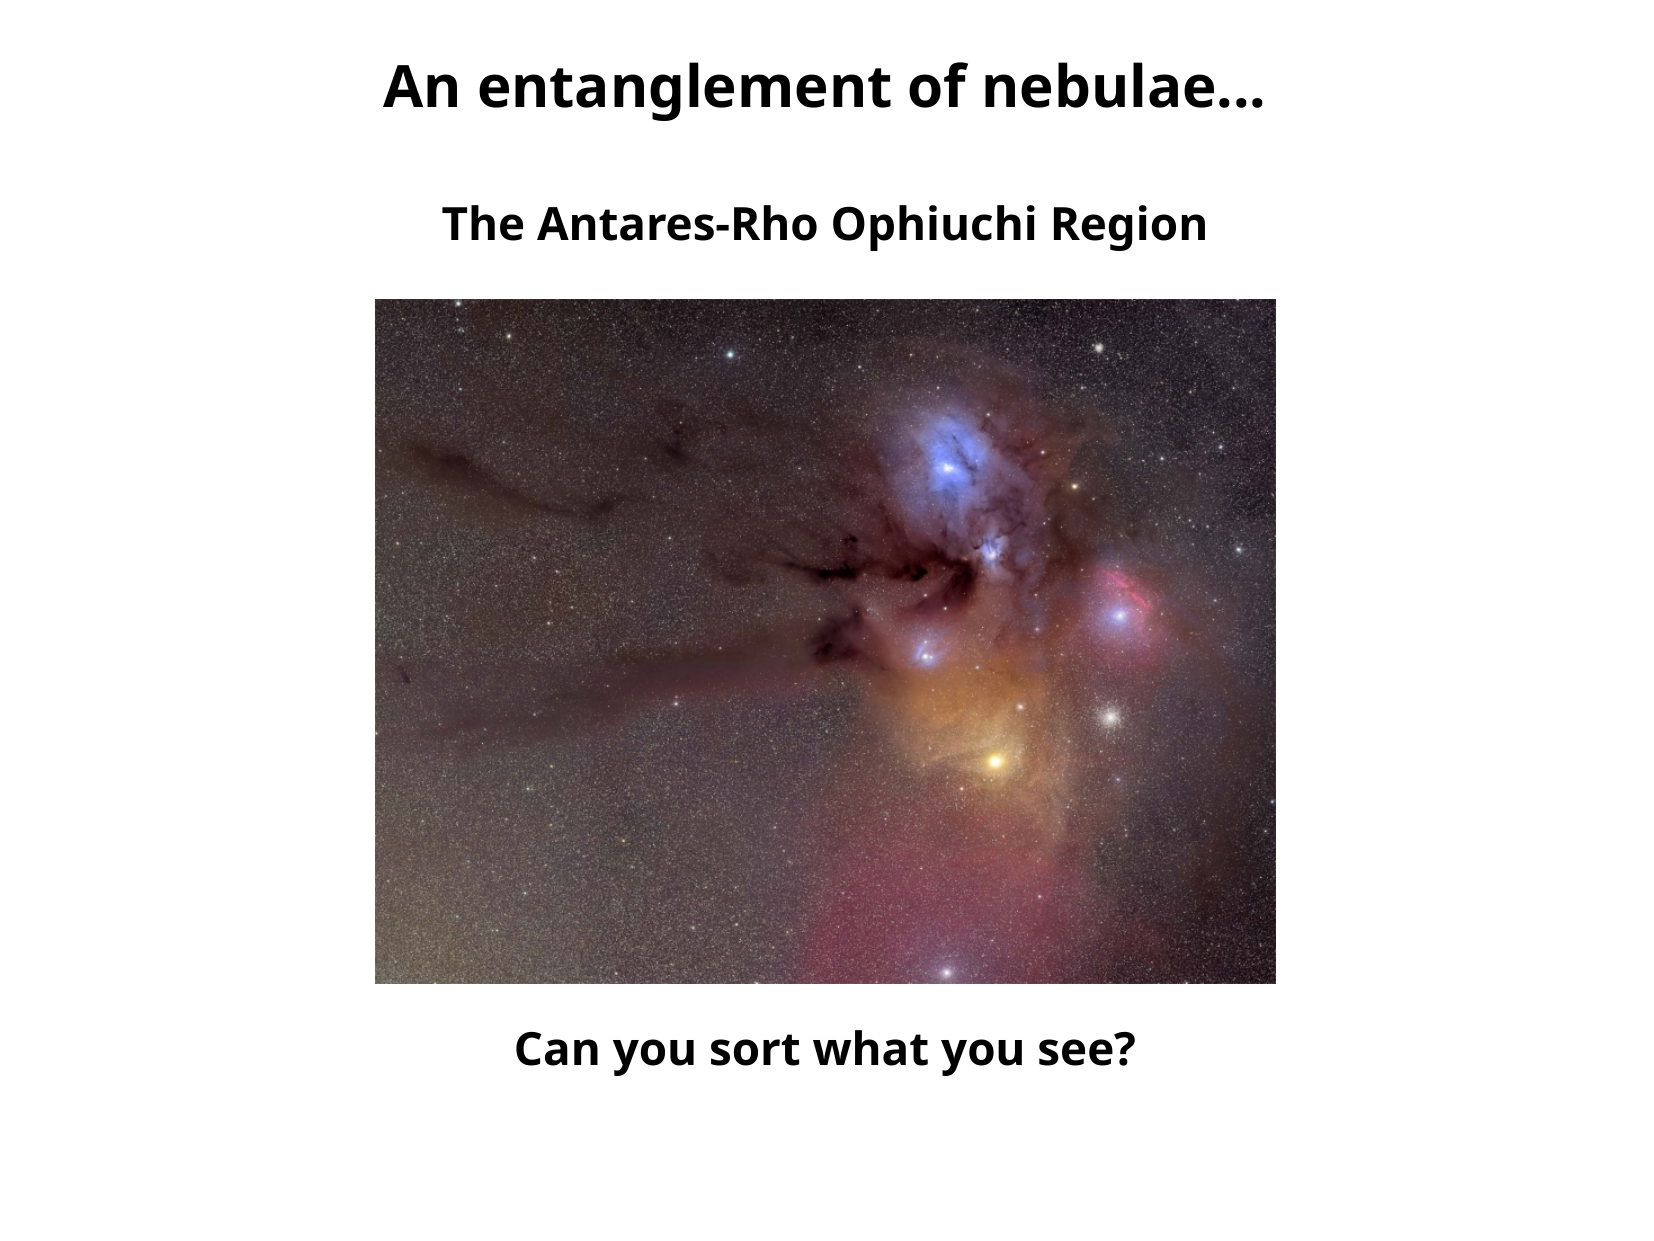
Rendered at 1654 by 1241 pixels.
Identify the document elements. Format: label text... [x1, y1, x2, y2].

text_box The Antares-Rho Ophiuchi Region [150, 183, 1501, 263]
text_box Can you sort what you see? [150, 1008, 1501, 1088]
picture [375, 299, 1276, 984]
text_box An entanglement of nebulae... [150, 37, 1501, 134]
